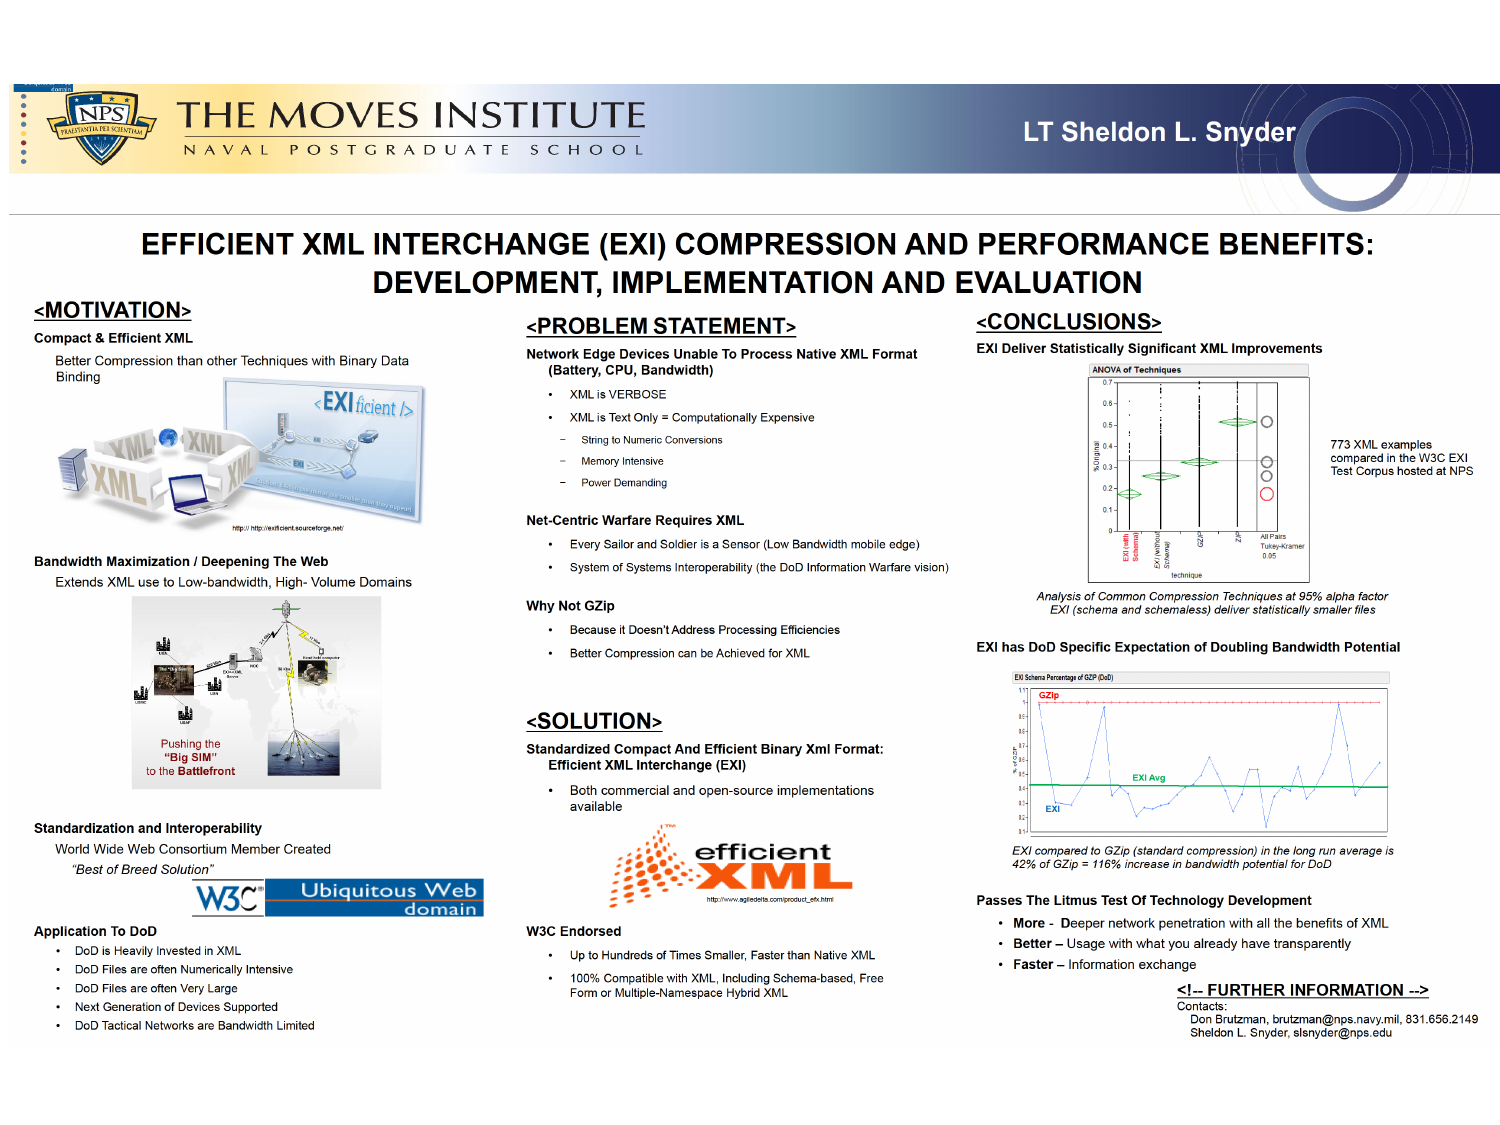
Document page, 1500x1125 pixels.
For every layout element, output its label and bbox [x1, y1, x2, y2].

picture [9, 84, 1500, 1048]
